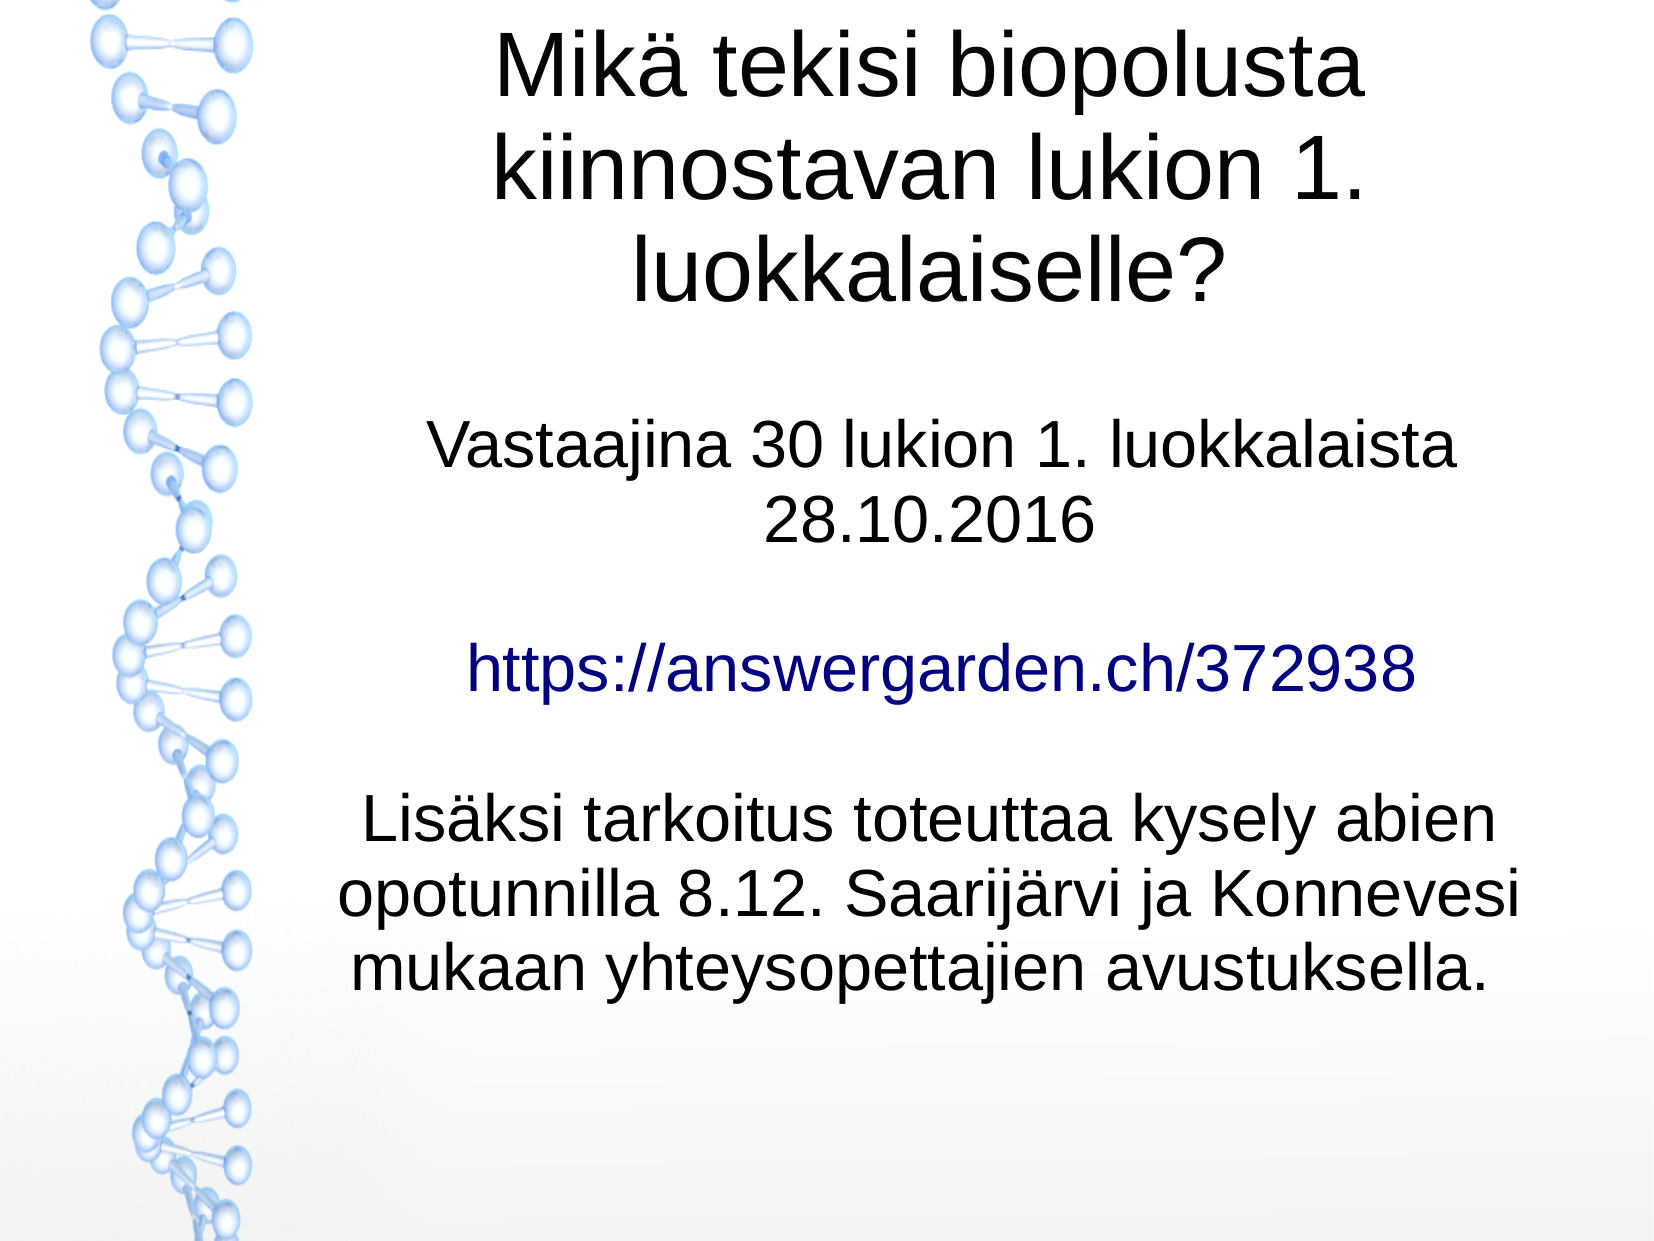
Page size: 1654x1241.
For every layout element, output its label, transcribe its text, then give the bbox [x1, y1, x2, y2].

subtitle Vastaajina 30 lukion 1. luokkalaista 28.10.2016 https://answergarden.ch/372938 Lisäksi tarkoitus toteuttaa kysely abien opotunnilla 8.12. Saarijärvi ja Konnevesi mukaan yhteysopettajien avustuksella. [265, 346, 1595, 1066]
title Mikä tekisi biopolusta kiinnostavan lukion 1. luokkalaiselle? [265, 13, 1595, 322]
picture [0, 0, 1654, 1241]
